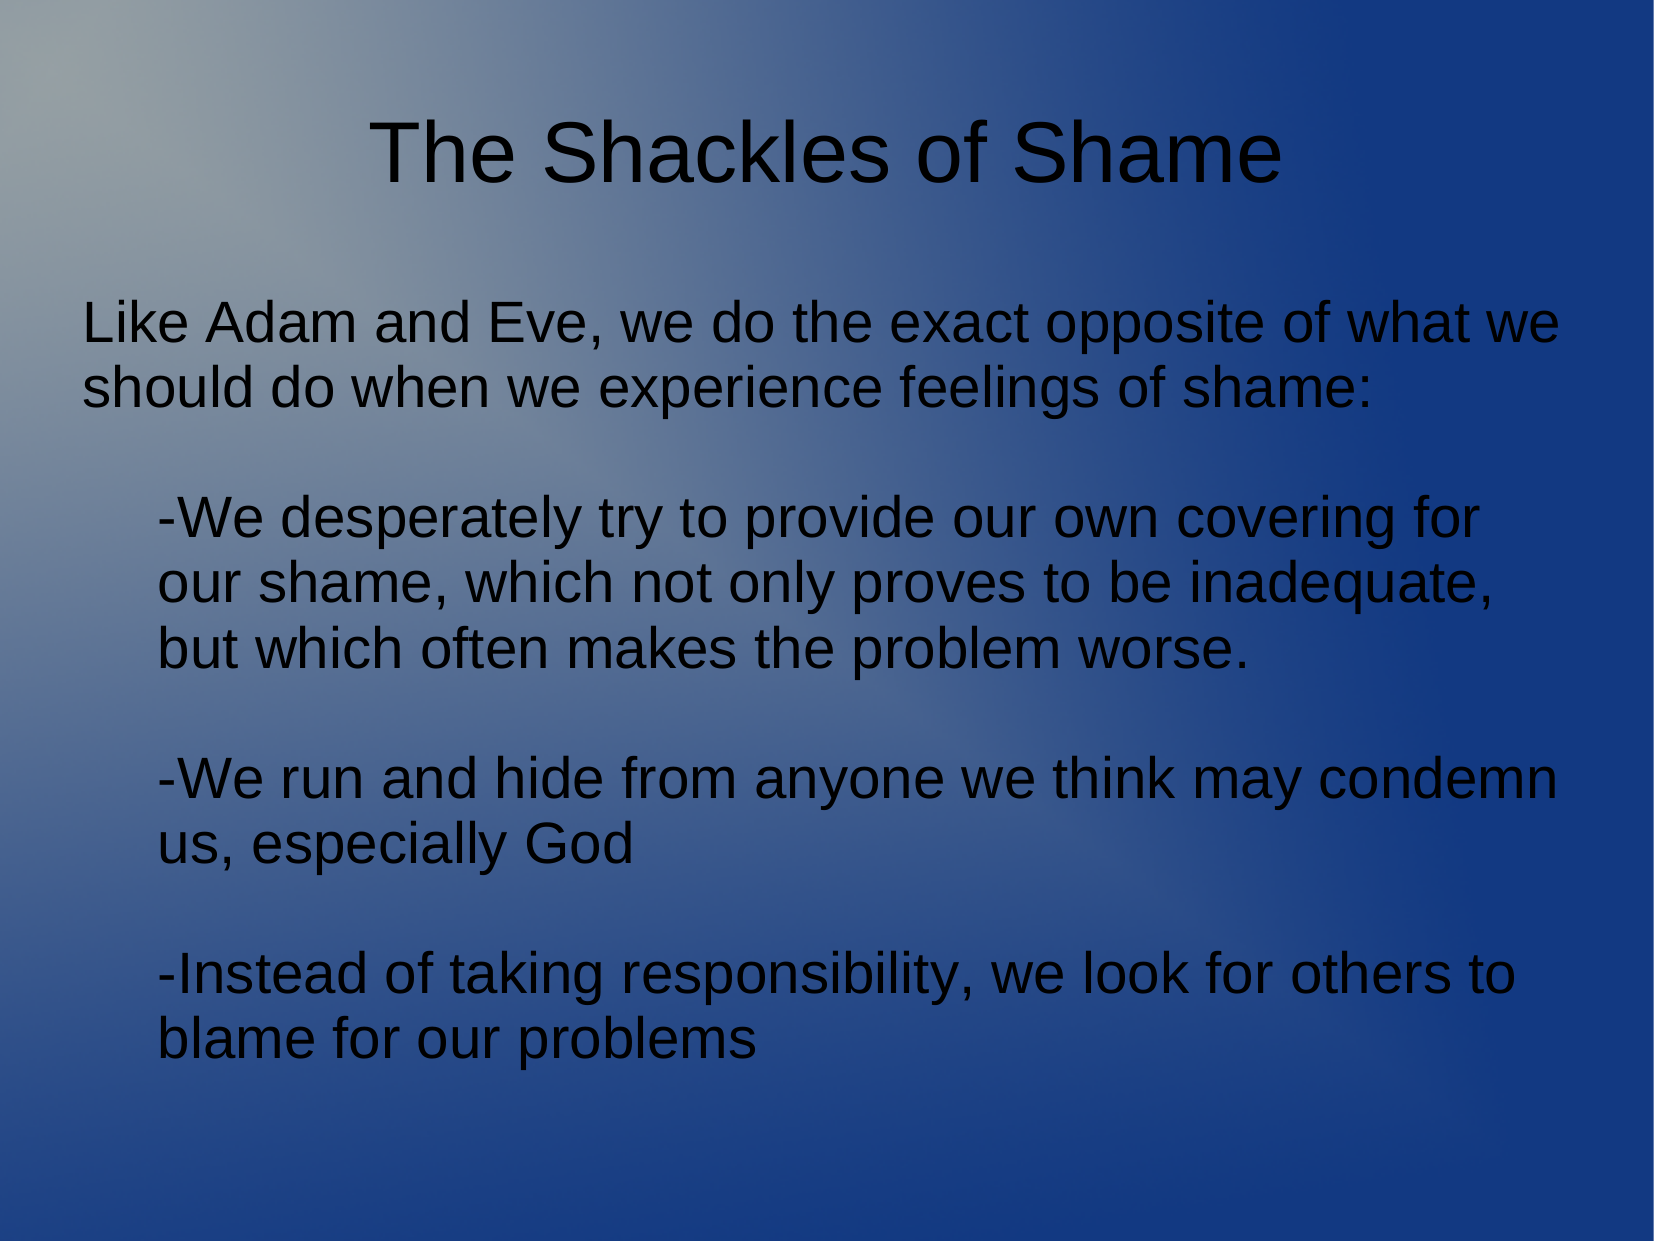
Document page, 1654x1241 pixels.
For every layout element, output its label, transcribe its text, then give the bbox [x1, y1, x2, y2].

picture [0, 0, 1654, 1241]
subtitle Like Adam and Eve, we do the exact opposite of what we should do when we experience feelings of shame: -We desperately try to provide our own covering for our shame, which not only proves to be inadequate, but which often makes the problem worse. -We run and hide from anyone we think may condemn us, especially God -Instead of taking responsibility, we look for others to blame for our problems [82, 290, 1571, 1241]
title The Shackles of Shame [82, 49, 1571, 257]
